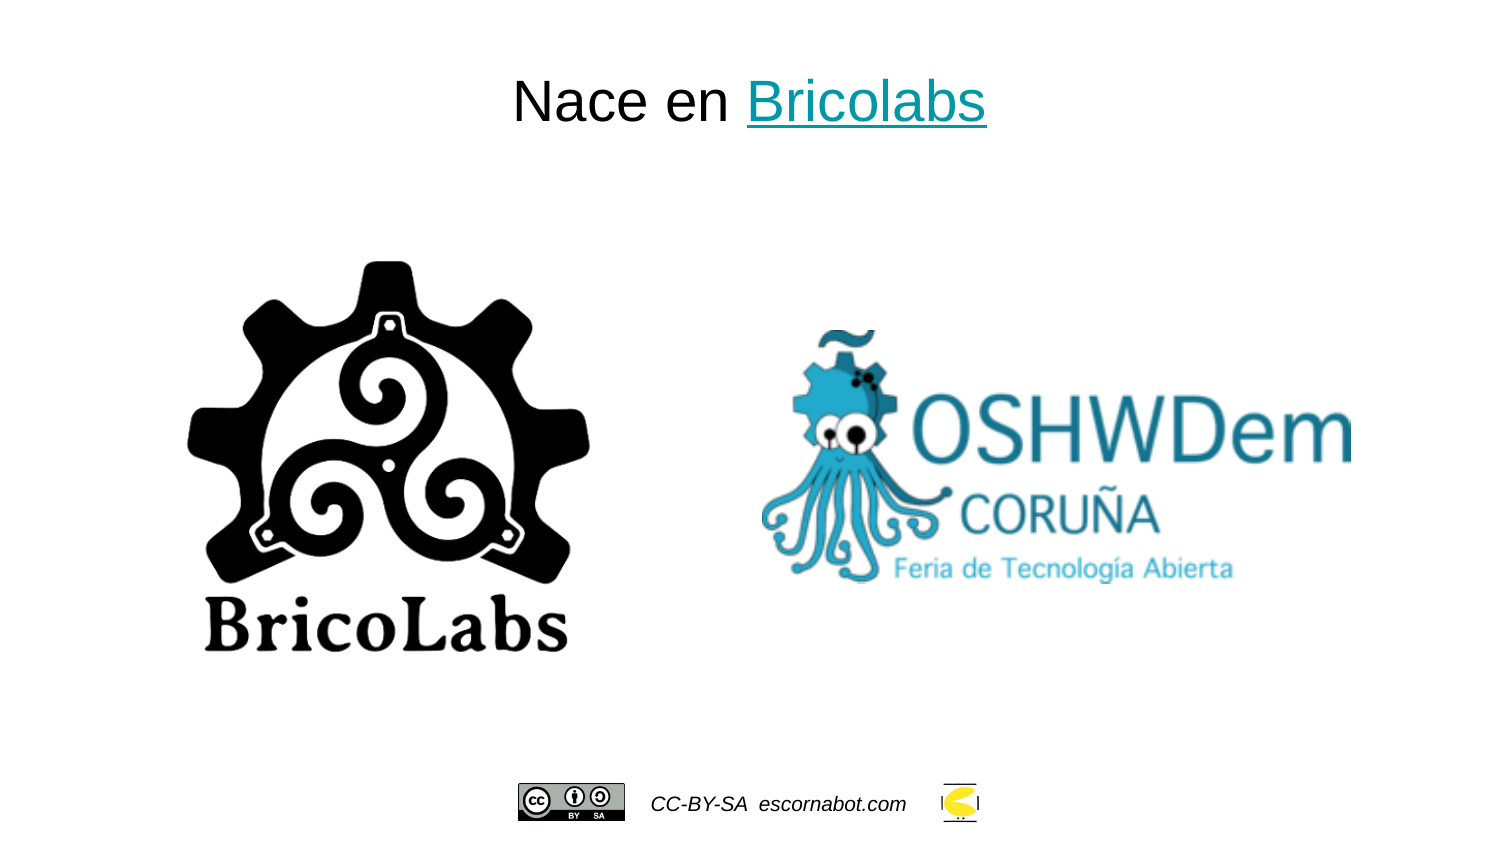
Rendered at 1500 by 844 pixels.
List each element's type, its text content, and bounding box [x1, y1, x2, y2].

picture [184, 252, 593, 661]
picture [518, 783, 625, 821]
picture [762, 330, 1351, 584]
text_box CC-BY-SA escornabot.com [635, 775, 936, 830]
picture [938, 781, 982, 824]
title Nace en Bricolabs [51, 48, 1449, 142]
